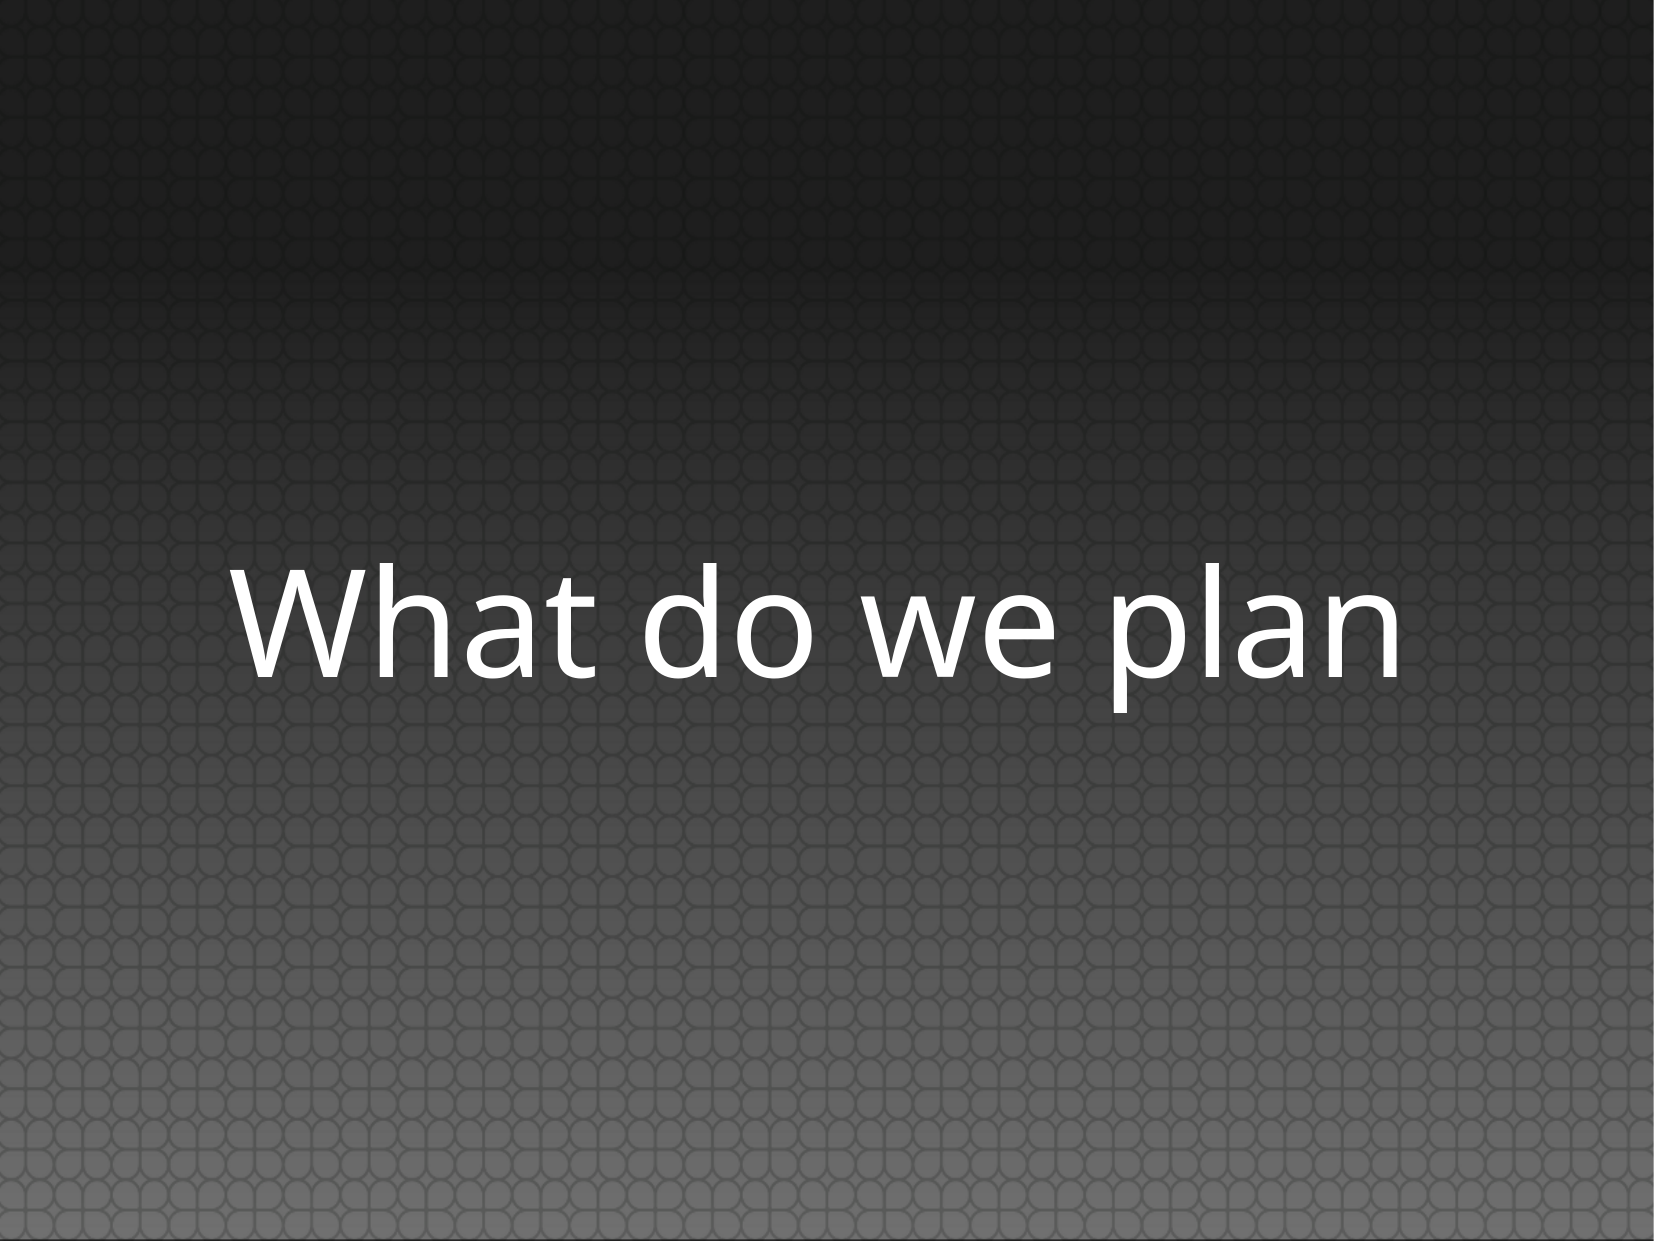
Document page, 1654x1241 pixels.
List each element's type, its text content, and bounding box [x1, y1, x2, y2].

title What do we plan [75, 525, 1564, 713]
picture [0, 0, 1654, 1241]
